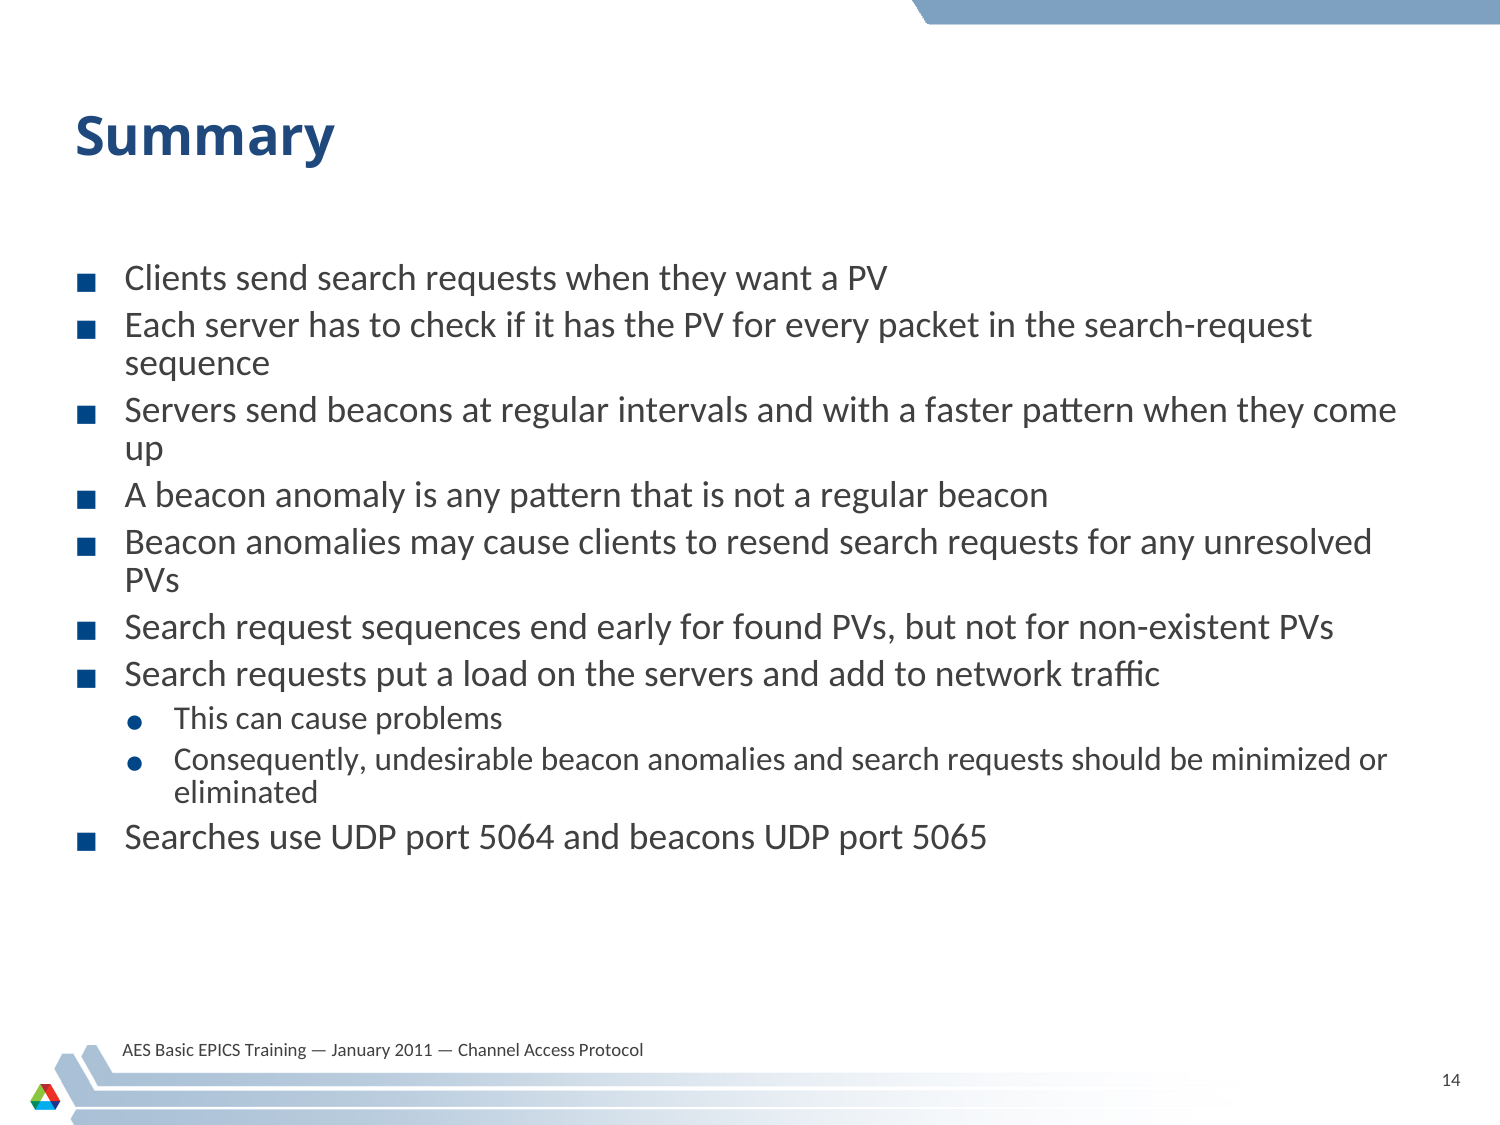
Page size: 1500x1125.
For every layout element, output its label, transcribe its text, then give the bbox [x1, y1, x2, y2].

picture [0, 1037, 1500, 1125]
picture [0, 0, 1500, 26]
list Clients send search requests when they want a PV Each server has to check if it has the PV for every packet in the search-request sequence Servers send beacons at regular intervals and with a faster pattern when they come up A beacon anomaly is any pattern that is not a regular beacon Beacon anomalies may cause clients to resend search requests for any unresolved PVs Search request sequences end early for found PVs, but not for non-existent PVs Search requests put a load on the servers and add to network traffic This can cause problems Consequently, undesirable beacon anomalies and search requests should be minimized or eliminated Searches use UDP port 5064 and beacons UDP port 5065 [75, 262, 1426, 983]
title Summary [75, 103, 1426, 167]
